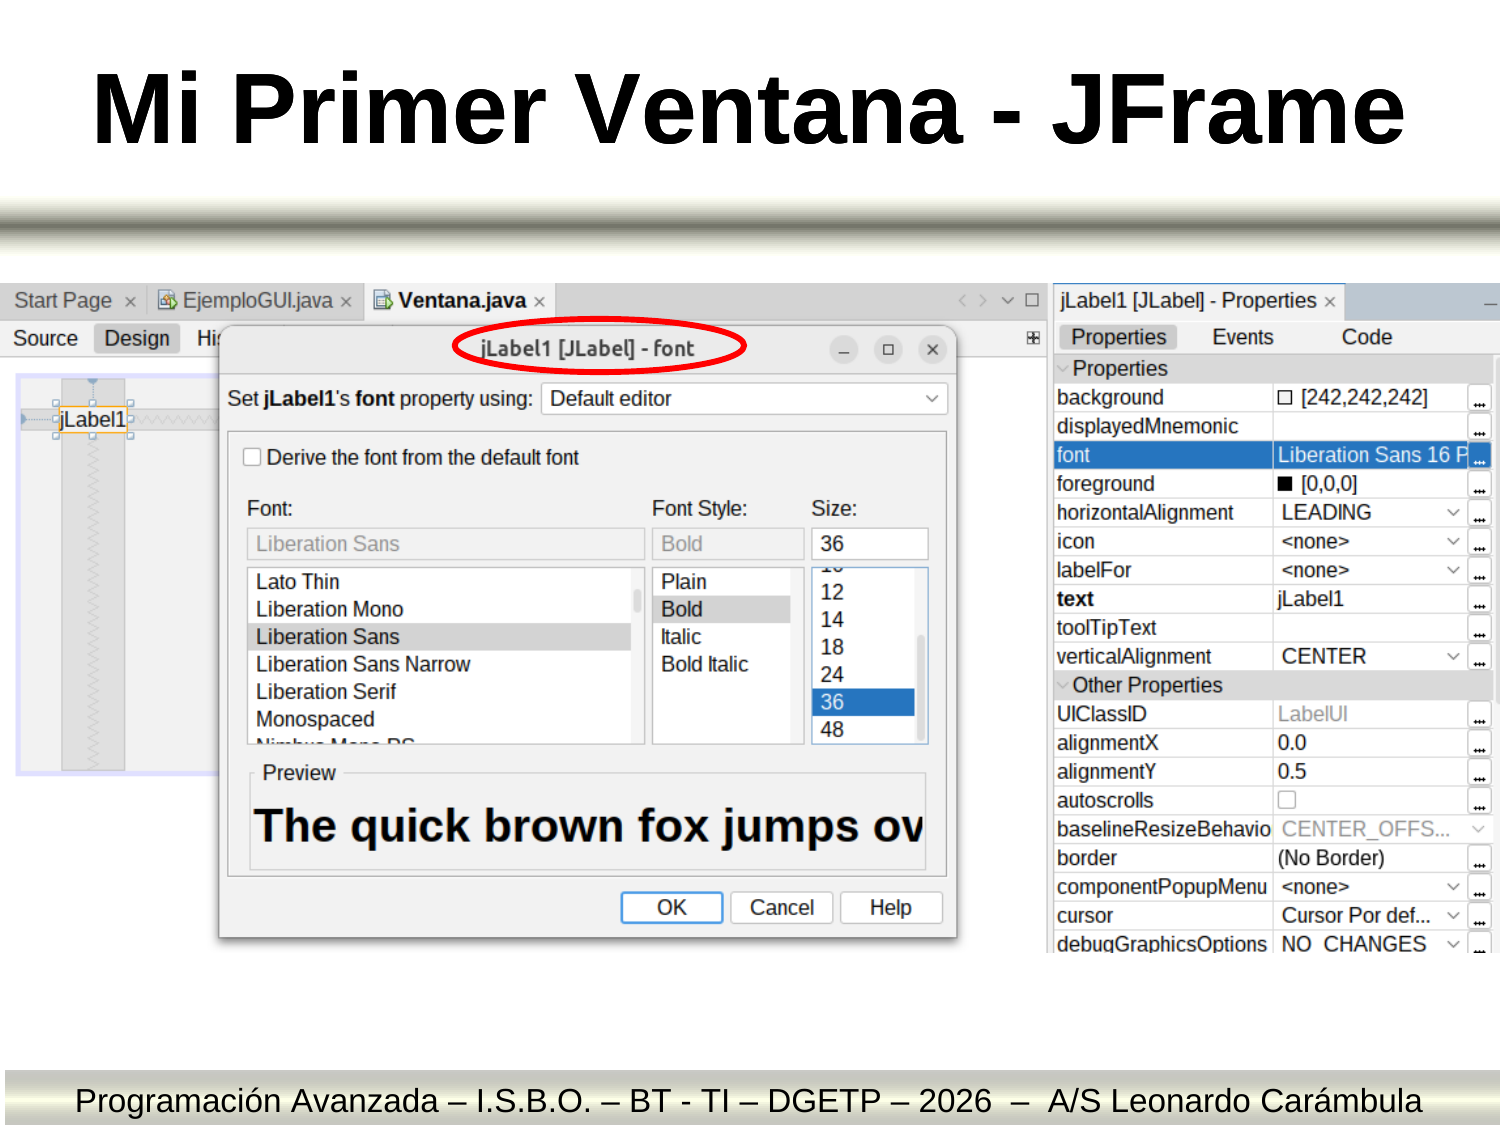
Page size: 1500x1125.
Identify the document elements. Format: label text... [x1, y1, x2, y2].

title Mi Primer Ventana - JFrame [0, 9, 1500, 198]
picture [0, 283, 1500, 953]
